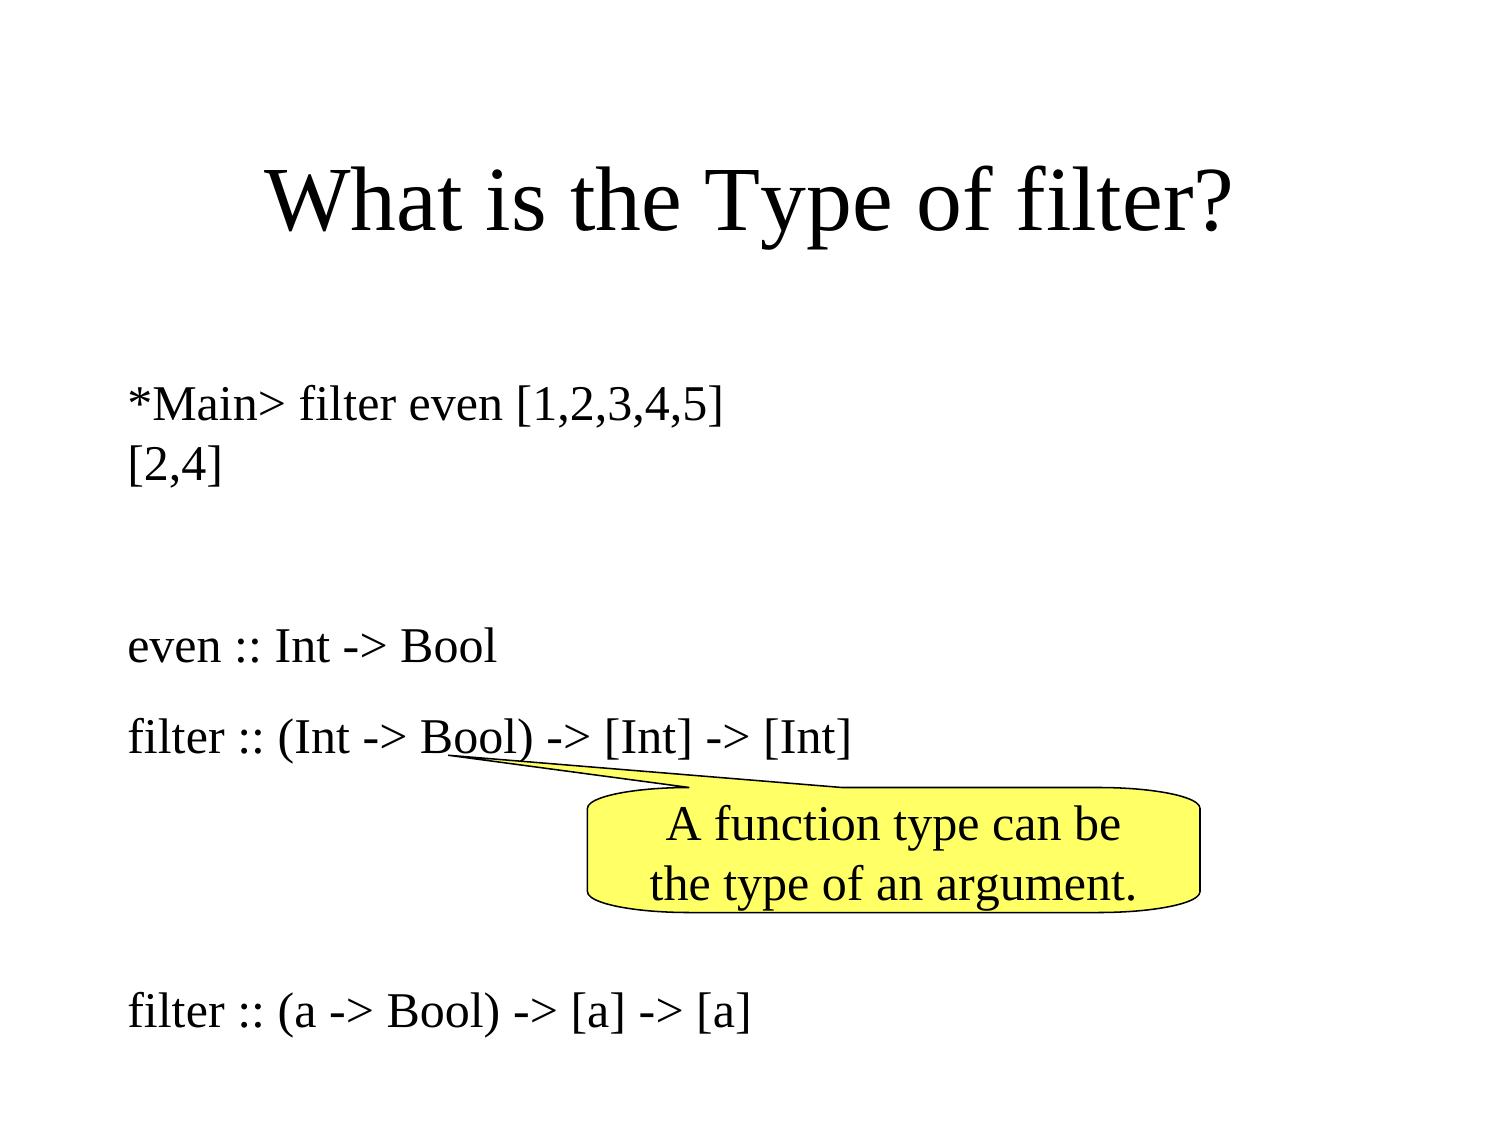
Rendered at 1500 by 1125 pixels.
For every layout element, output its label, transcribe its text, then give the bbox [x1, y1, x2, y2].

title What is the Type of filter? [112, 99, 1388, 288]
text_box A function type can be the type of an argument. [448, 755, 1201, 913]
text_box *Main> filter even [1,2,3,4,5] [2,4] even :: Int -> Bool filter :: (Int -> Bool) -> [Int] -> [Int] filter :: (a -> Bool) -> [a] -> [a] [112, 362, 1376, 1046]
